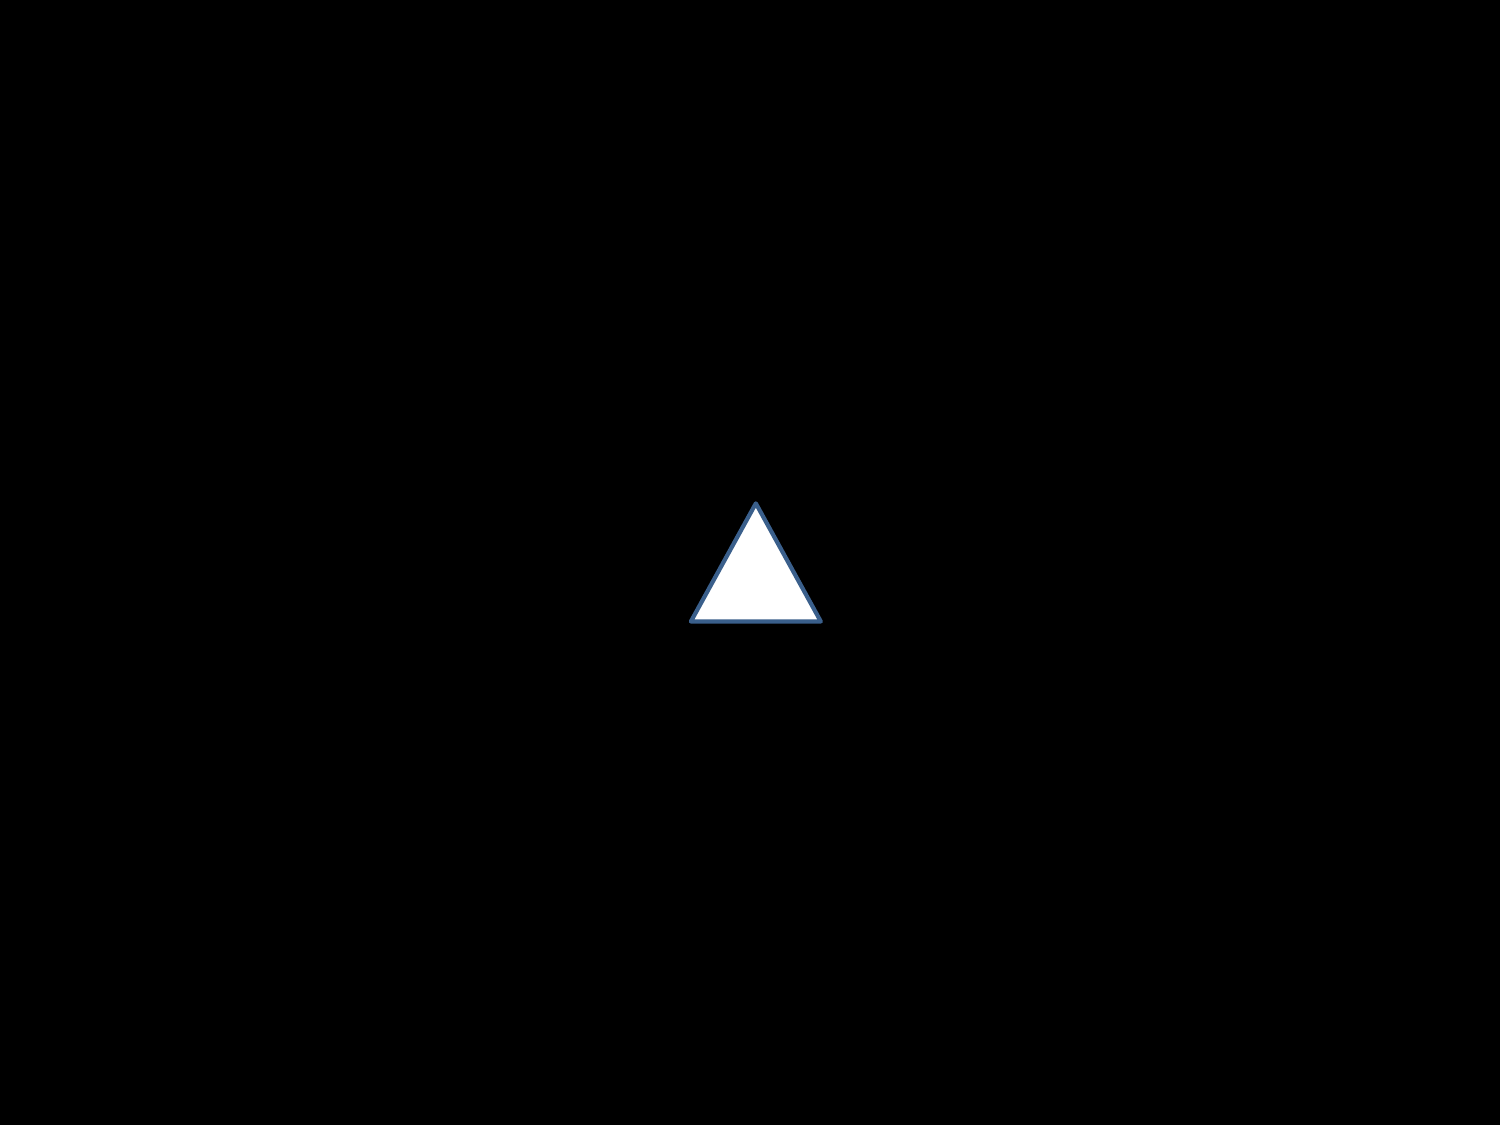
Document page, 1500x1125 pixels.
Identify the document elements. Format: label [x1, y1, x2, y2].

text_box [37, 37, 1500, 1125]
